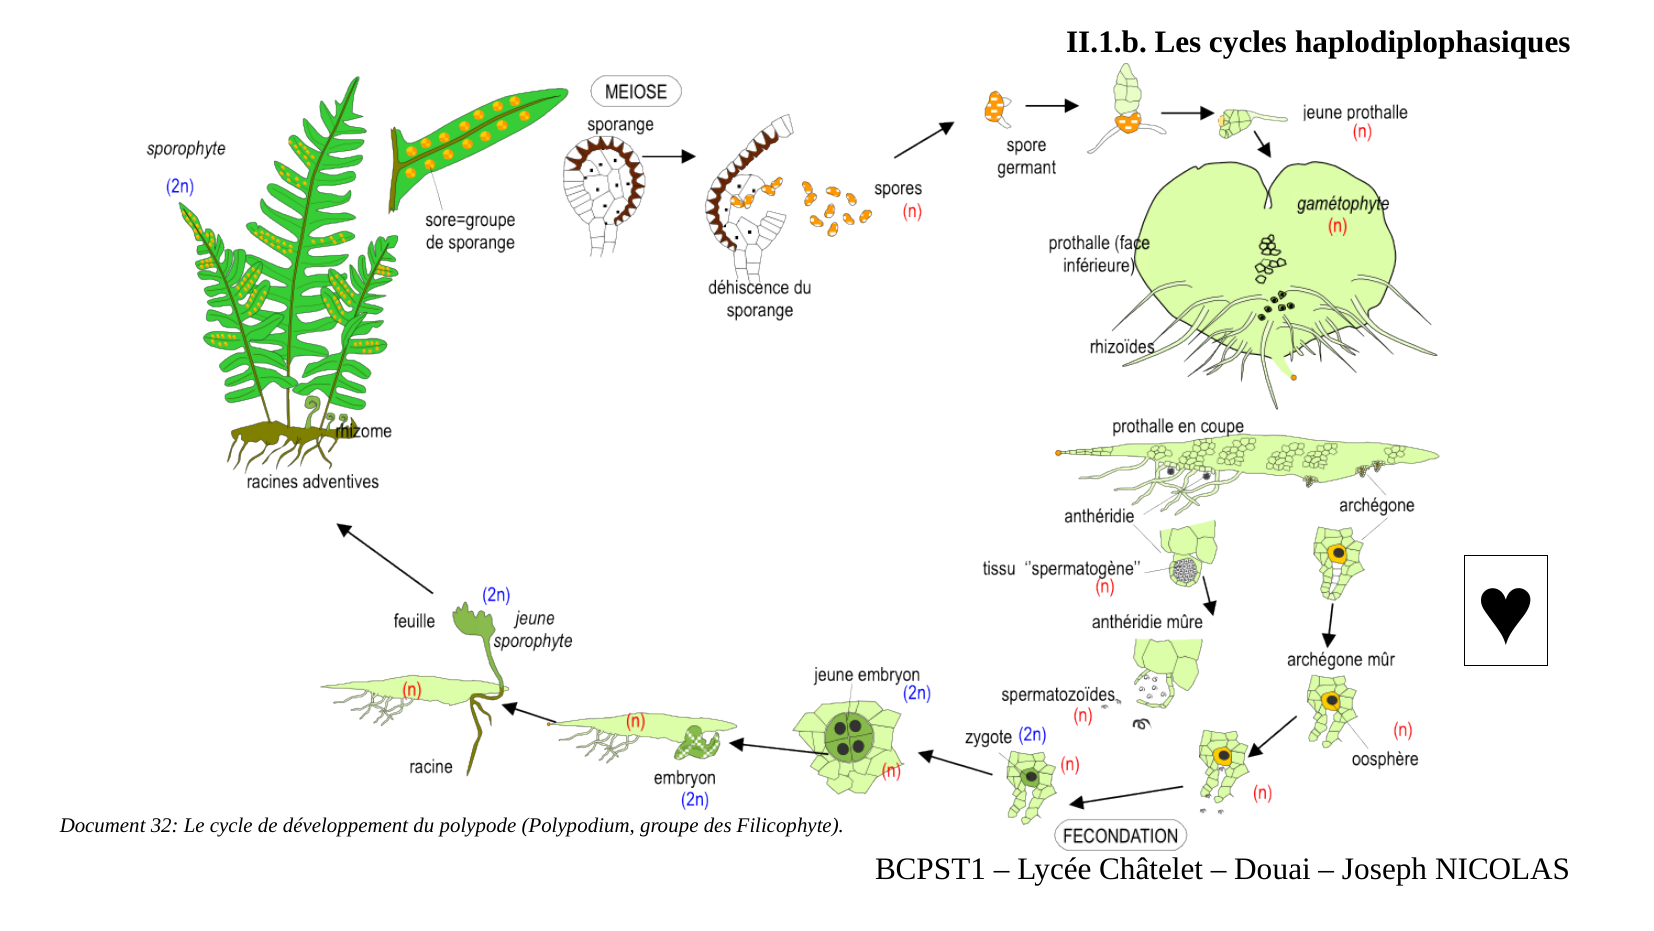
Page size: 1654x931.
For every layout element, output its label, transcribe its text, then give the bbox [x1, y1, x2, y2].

text_box ♥ [1464, 555, 1548, 666]
text_box Document 32: Le cycle de développement du polypode (Polypodium, groupe des Filicophyte). [41, 767, 869, 883]
text_box BCPST1 – Lycée Châtelet – Douai – Joseph NICOLAS [637, 832, 1571, 905]
picture [131, 63, 1441, 851]
text_box II.1.b. Les cycles haplodiplophasiques [165, 5, 1572, 78]
